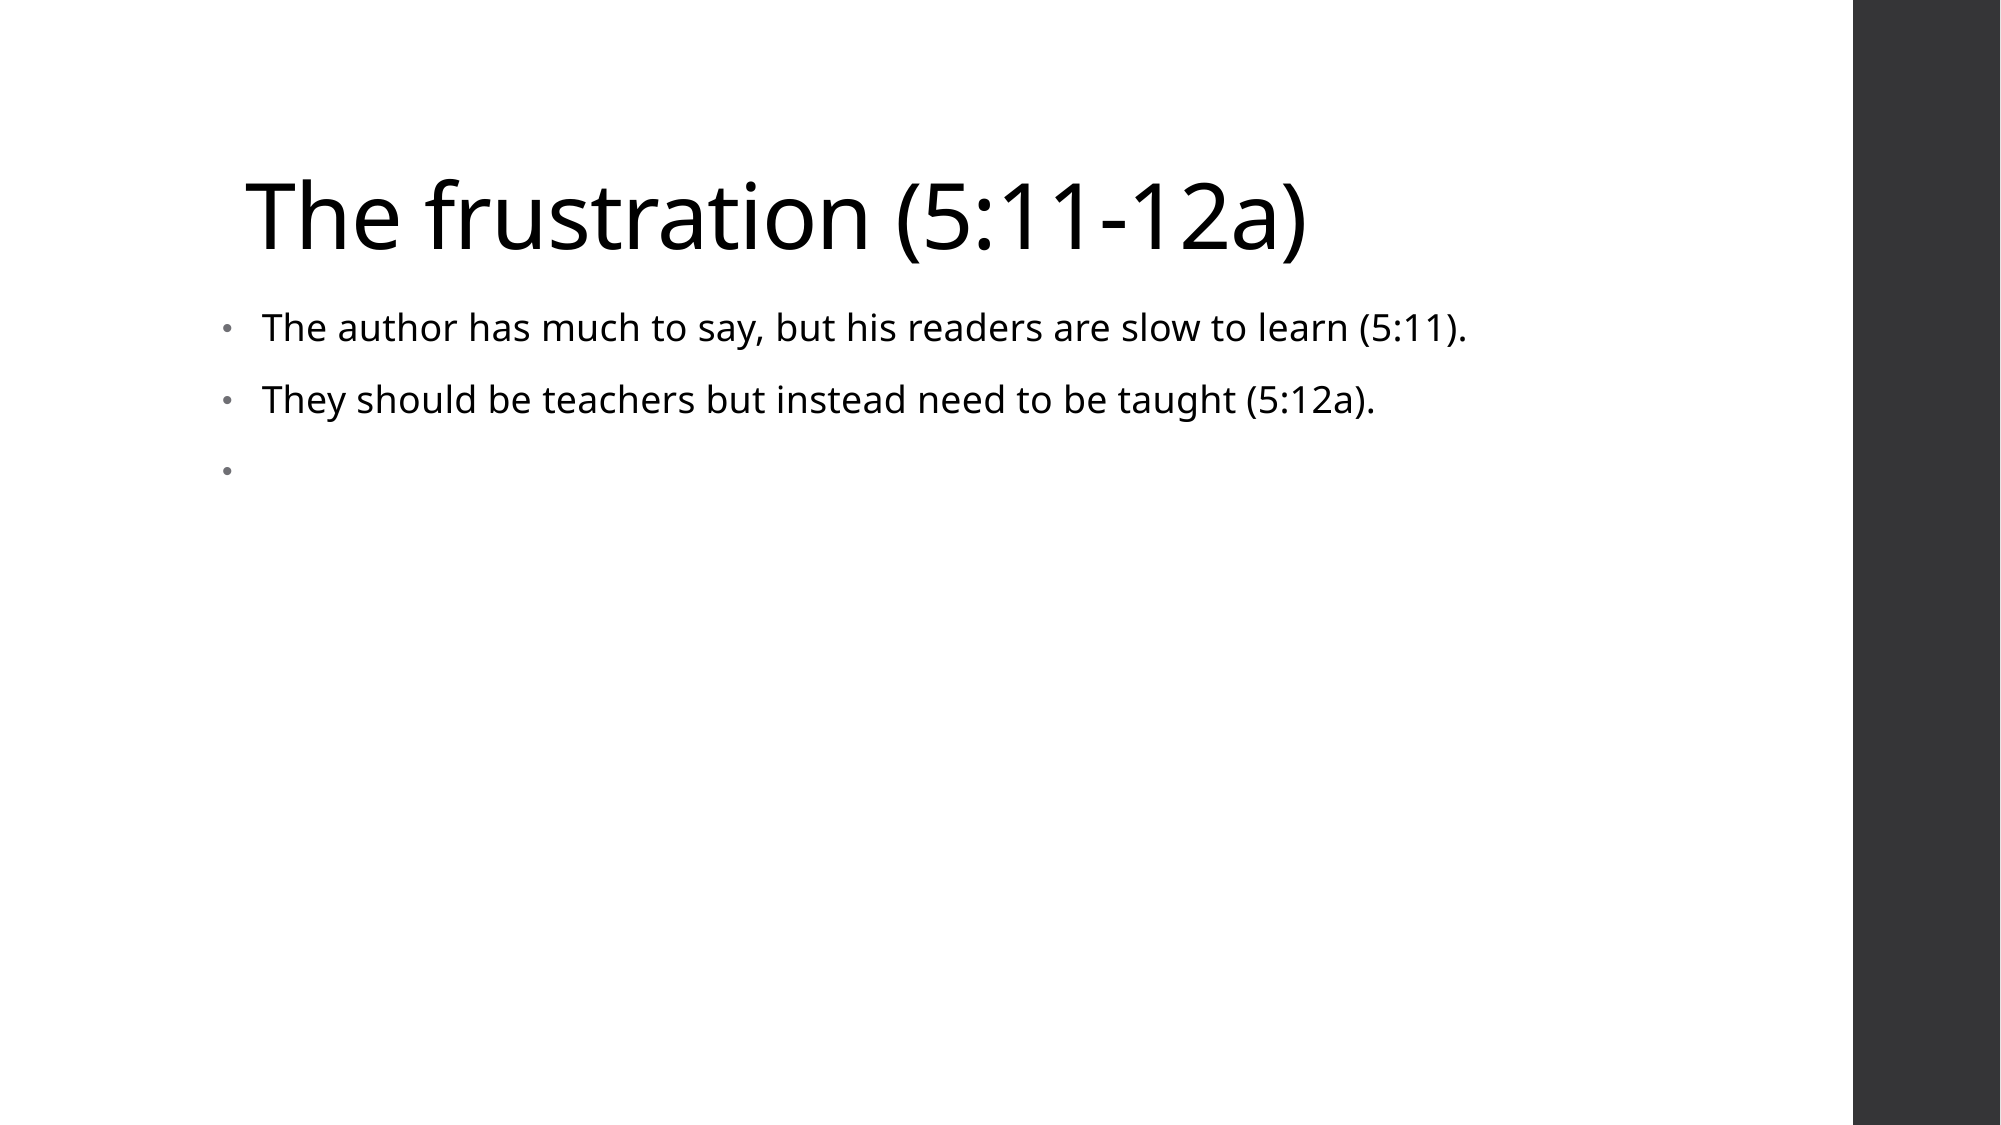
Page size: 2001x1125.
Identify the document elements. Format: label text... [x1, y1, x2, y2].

list The author has much to say, but his readers are slow to learn (5:11). They should be teachers but instead need to be taught (5:12a). [206, 299, 1617, 1014]
title The frustration (5:11-12a) [206, 60, 1797, 278]
